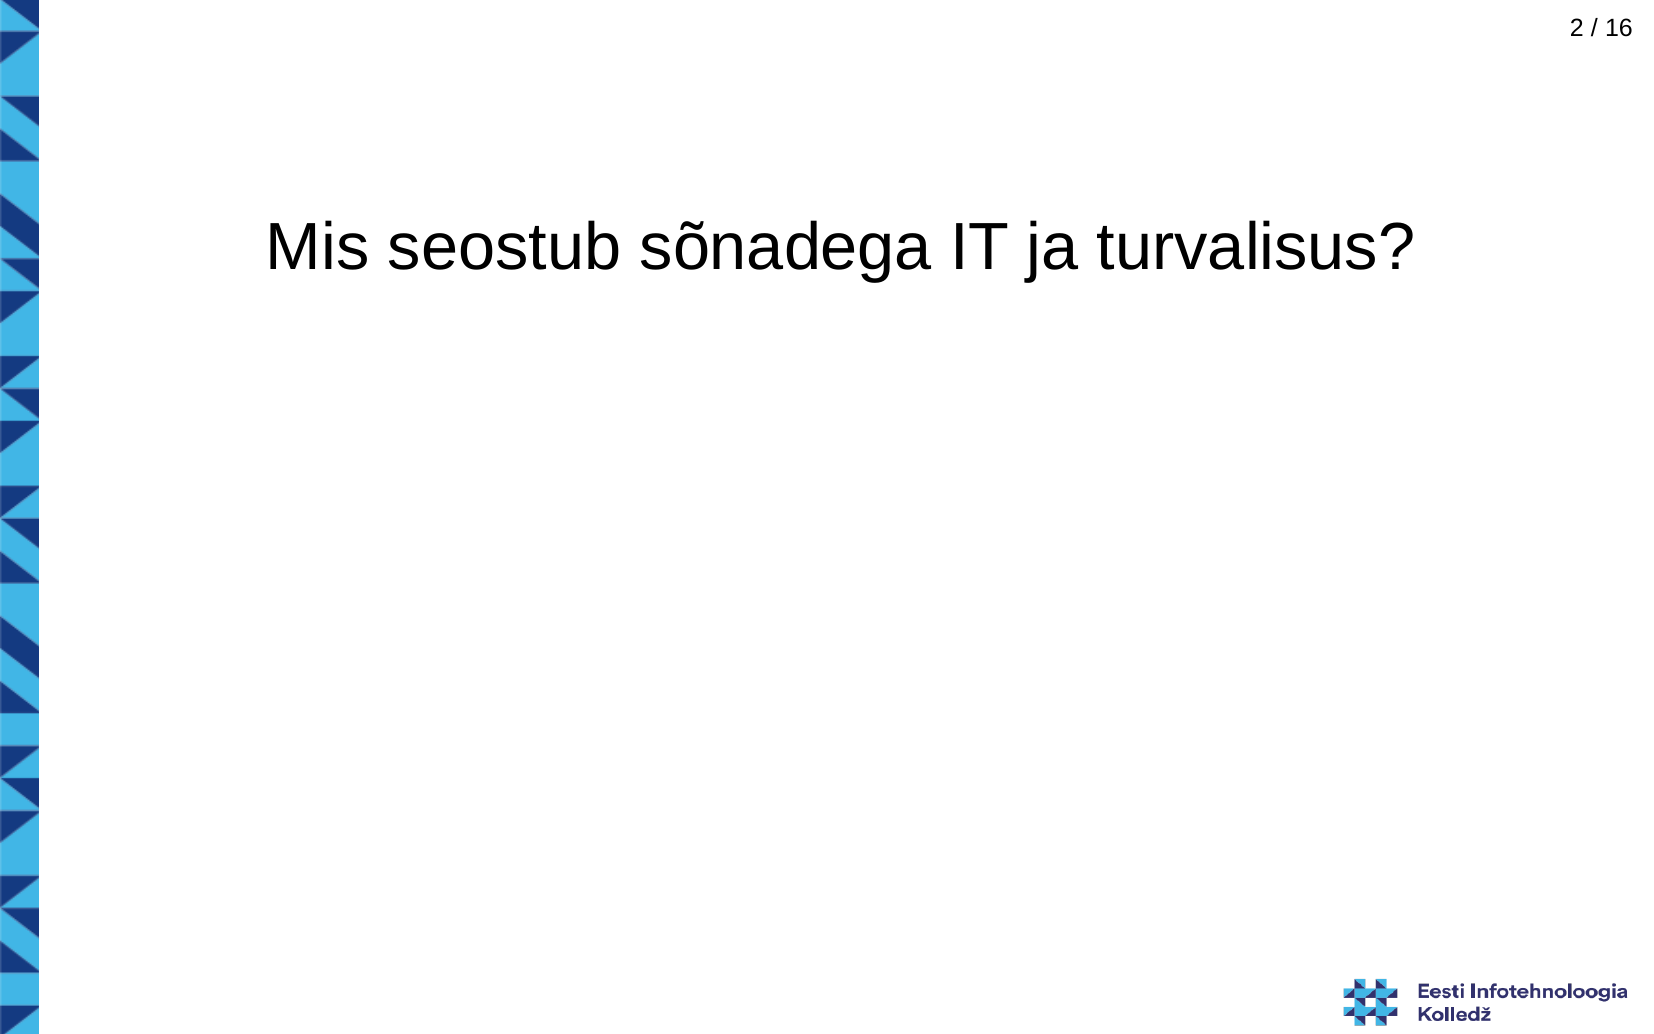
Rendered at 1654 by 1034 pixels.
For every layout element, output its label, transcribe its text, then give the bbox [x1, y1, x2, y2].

subtitle Mis seostub sõnadega IT ja turvalisus? [70, 41, 1630, 453]
